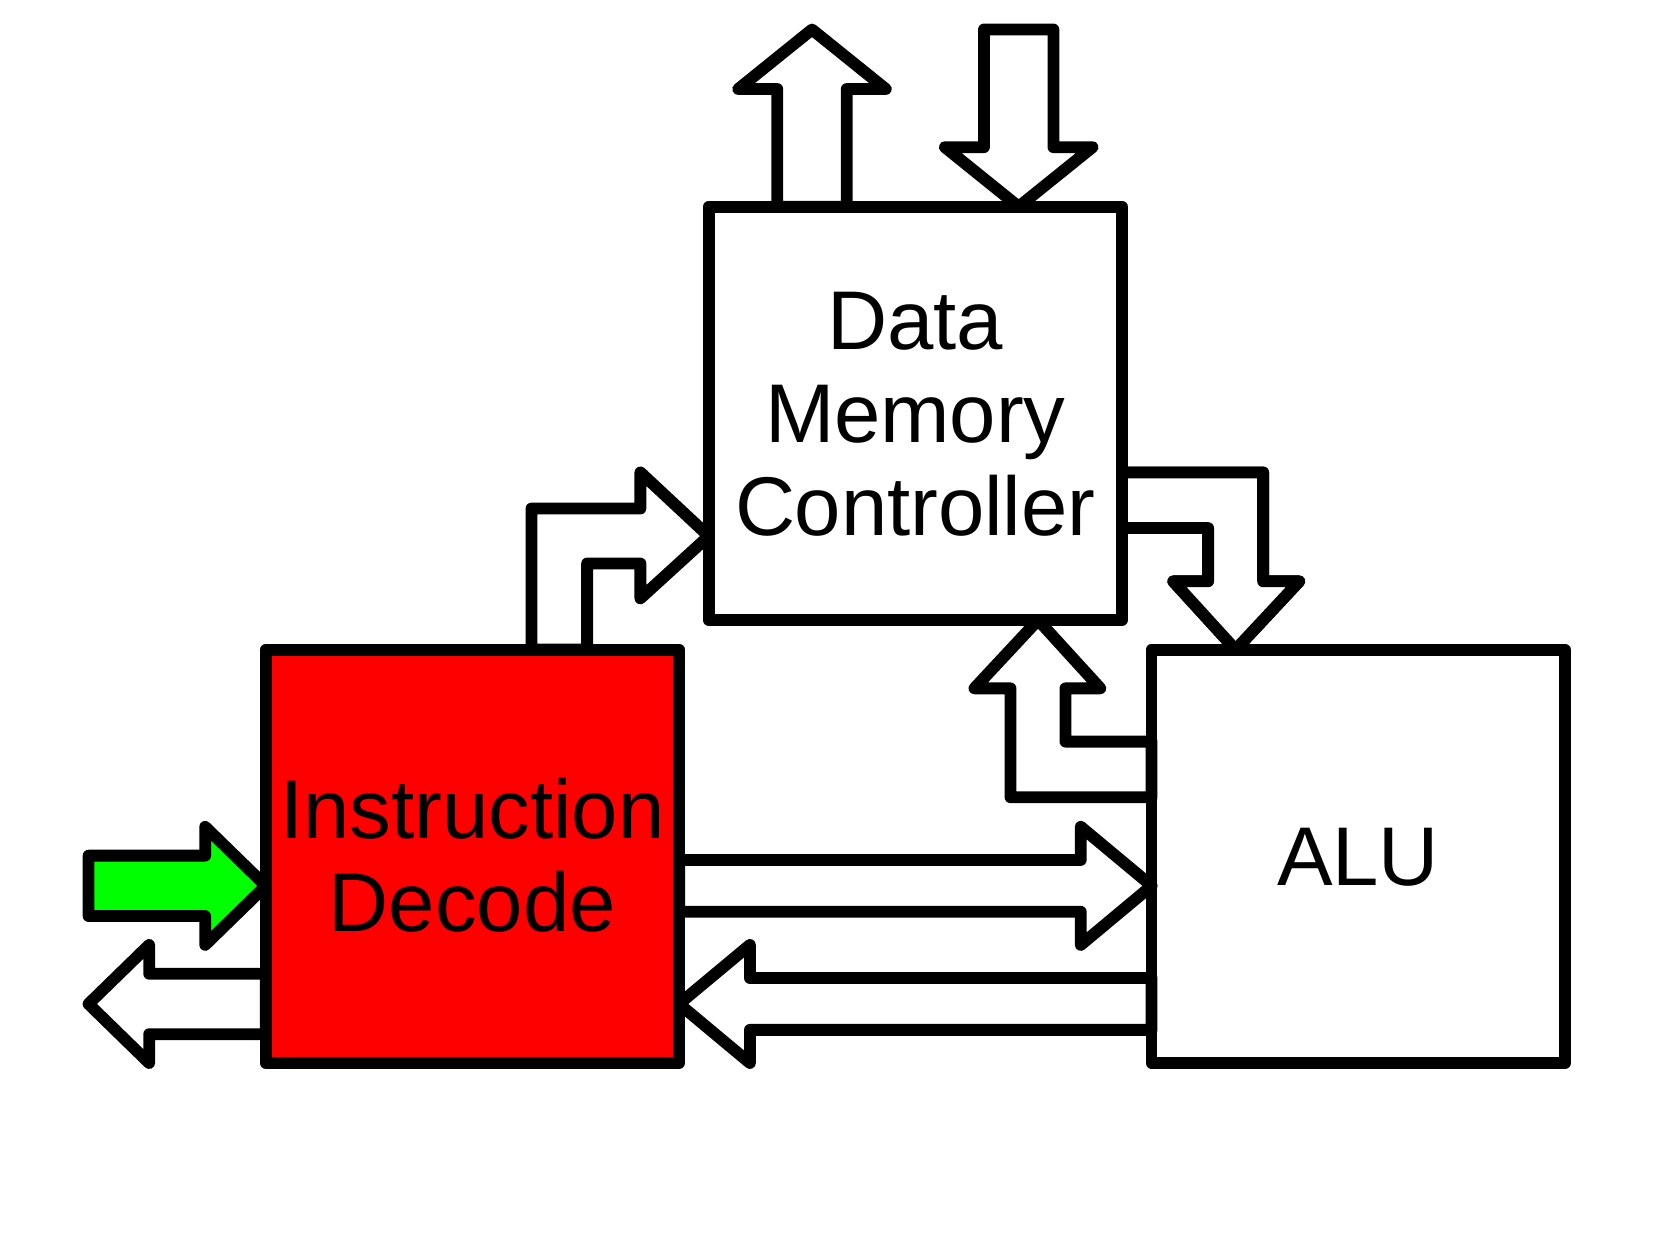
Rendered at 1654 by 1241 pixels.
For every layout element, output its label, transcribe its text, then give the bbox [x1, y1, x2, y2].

text_box [944, 29, 1093, 207]
text_box [88, 944, 266, 1064]
text_box Instruction Decode [265, 649, 680, 1063]
text_box [531, 472, 709, 650]
text_box Data Memory Controller [708, 206, 1123, 621]
text_box [679, 944, 1152, 1064]
text_box [88, 826, 266, 945]
text_box [1122, 472, 1300, 650]
text_box [974, 620, 1152, 798]
text_box [679, 826, 1152, 945]
text_box [738, 29, 886, 207]
text_box ALU [1151, 649, 1565, 1063]
